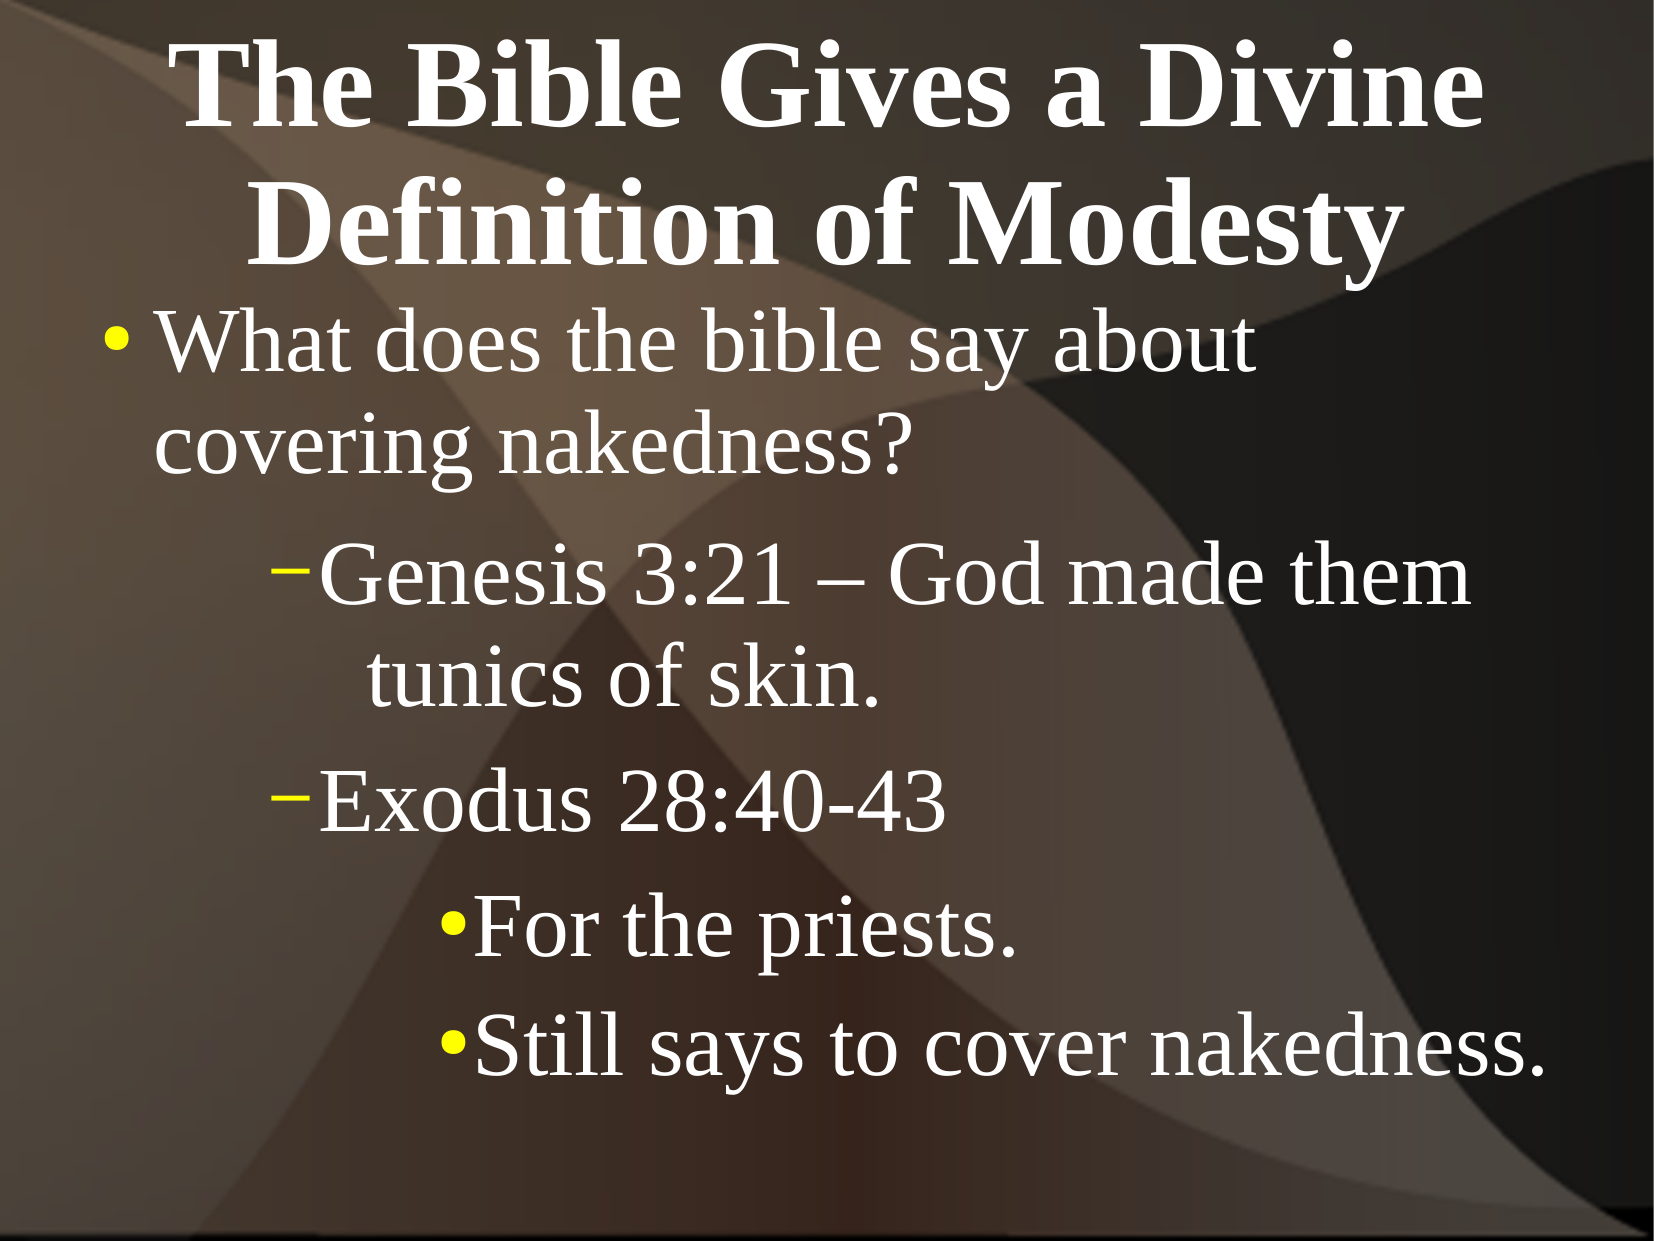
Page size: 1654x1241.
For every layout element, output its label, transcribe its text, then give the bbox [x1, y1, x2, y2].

title The Bible Gives a Divine Definition of Modesty [82, 14, 1571, 290]
list What does the bible say about covering nakedness? Genesis 3:21 – God made them tunics of skin. Exodus 28:40-43 For the priests. Still says to cover nakedness. [82, 290, 1571, 1109]
picture [0, 0, 1654, 1241]
